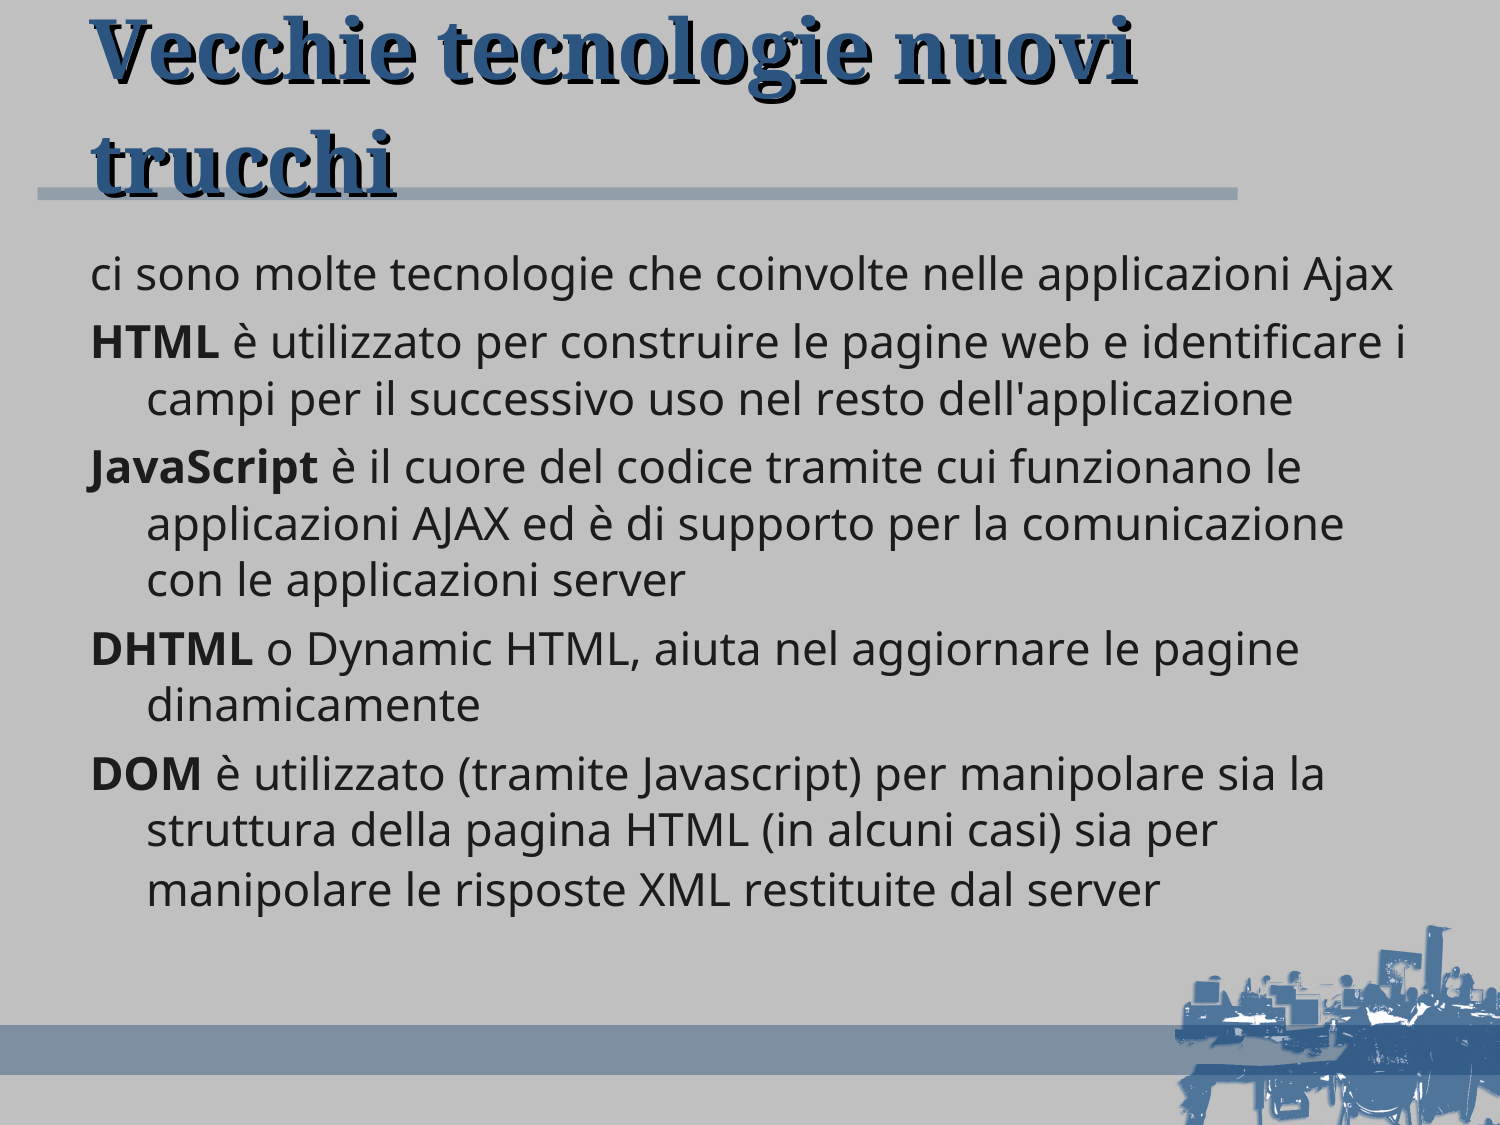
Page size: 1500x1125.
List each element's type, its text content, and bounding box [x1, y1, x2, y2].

list ci sono molte tecnologie che coinvolte nelle applicazioni Ajax HTML è utilizzato per construire le pagine web e identificare i campi per il successivo uso nel resto dell'applicazione JavaScript è il cuore del codice tramite cui funzionano le applicazioni AJAX ed è di supporto per la comunicazione con le applicazioni server DHTML o Dynamic HTML, aiuta nel aggiornare le pagine dinamicamente DOM è utilizzato (tramite Javascript) per manipolare sia la struttura della pagina HTML (in alcuni casi) sia per manipolare le risposte XML restituite dal server [75, 237, 1426, 1006]
title Vecchie tecnologie nuovi trucchi [75, 45, 1426, 163]
